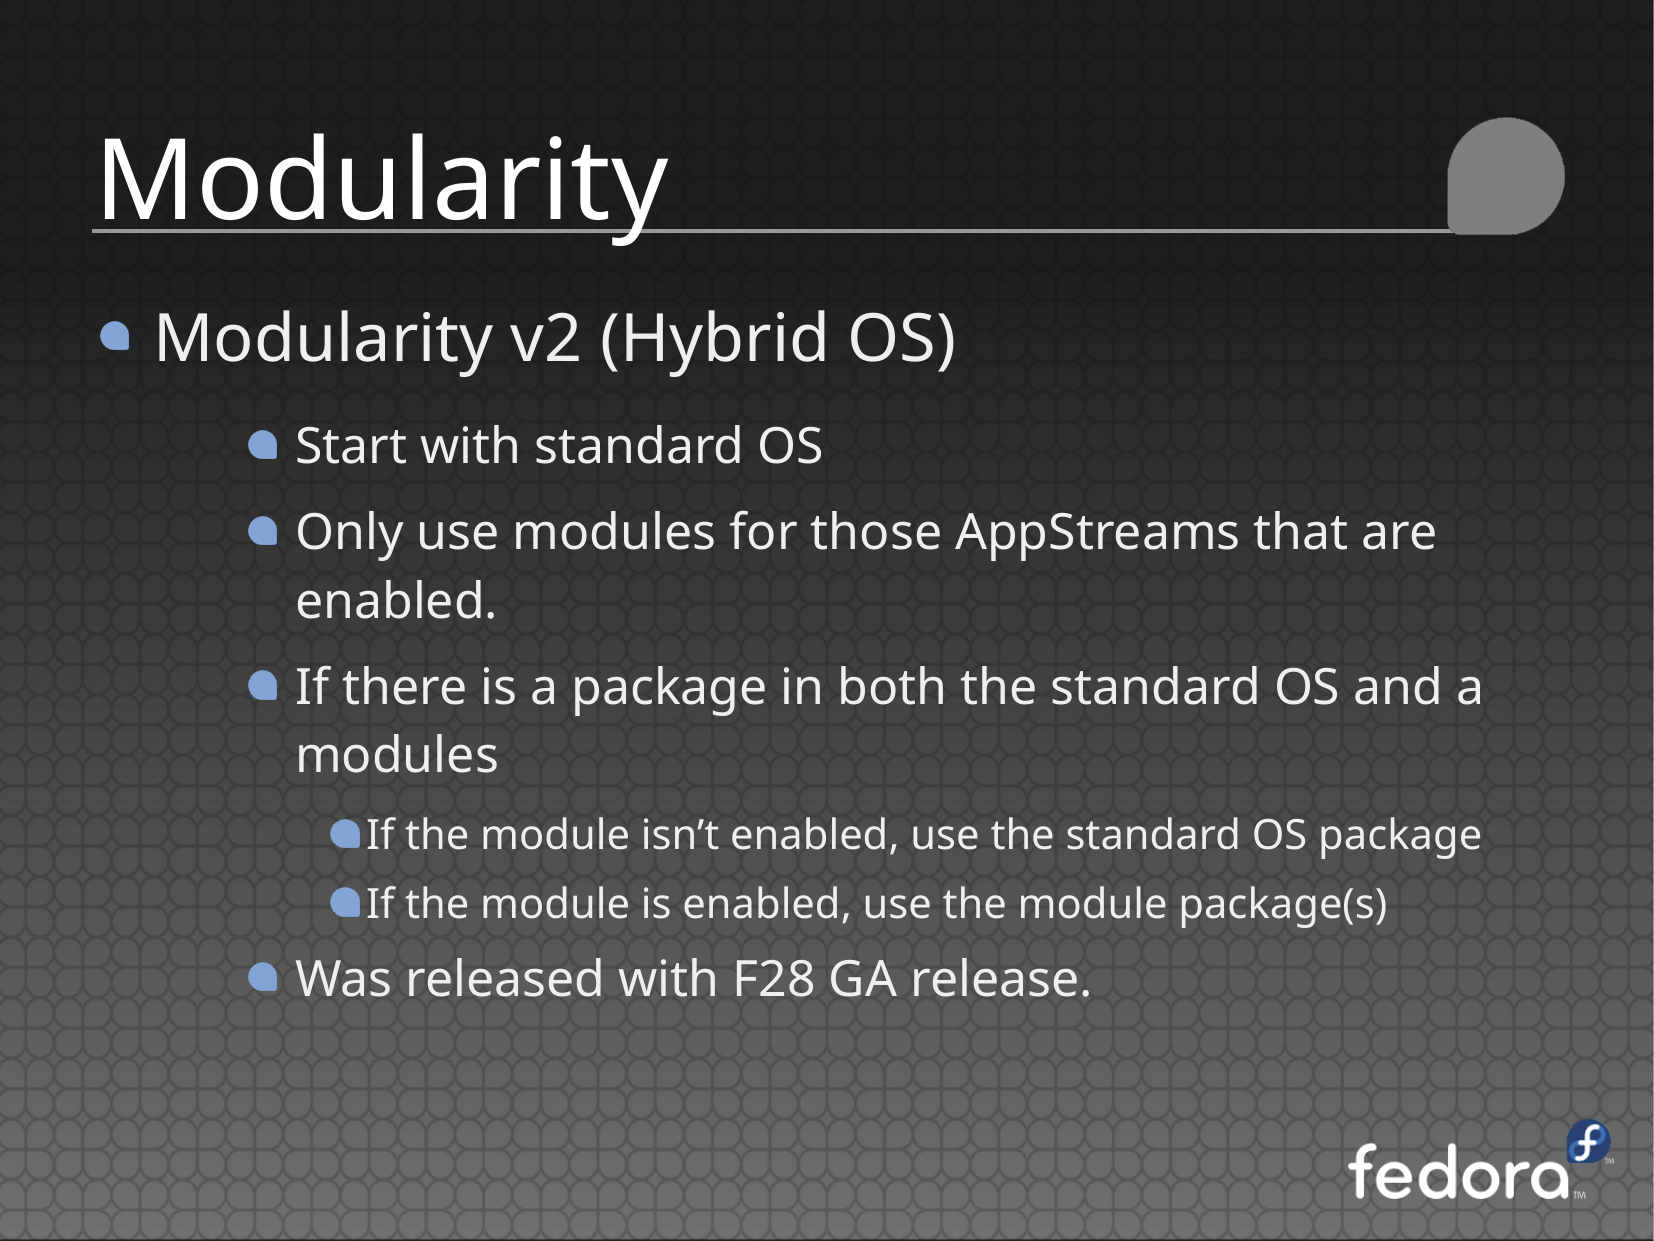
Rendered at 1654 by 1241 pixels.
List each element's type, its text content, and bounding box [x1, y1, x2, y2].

list Modularity v2 (Hybrid OS) Start with standard OS Only use modules for those AppStreams that are enabled. If there is a package in both the standard OS and a modules If the module isn’t enabled, use the standard OS package If the module is enabled, use the module package(s) Was released with F28 GA release. [82, 290, 1571, 1094]
title Modularity [94, 100, 1426, 251]
picture [0, 0, 1654, 1241]
